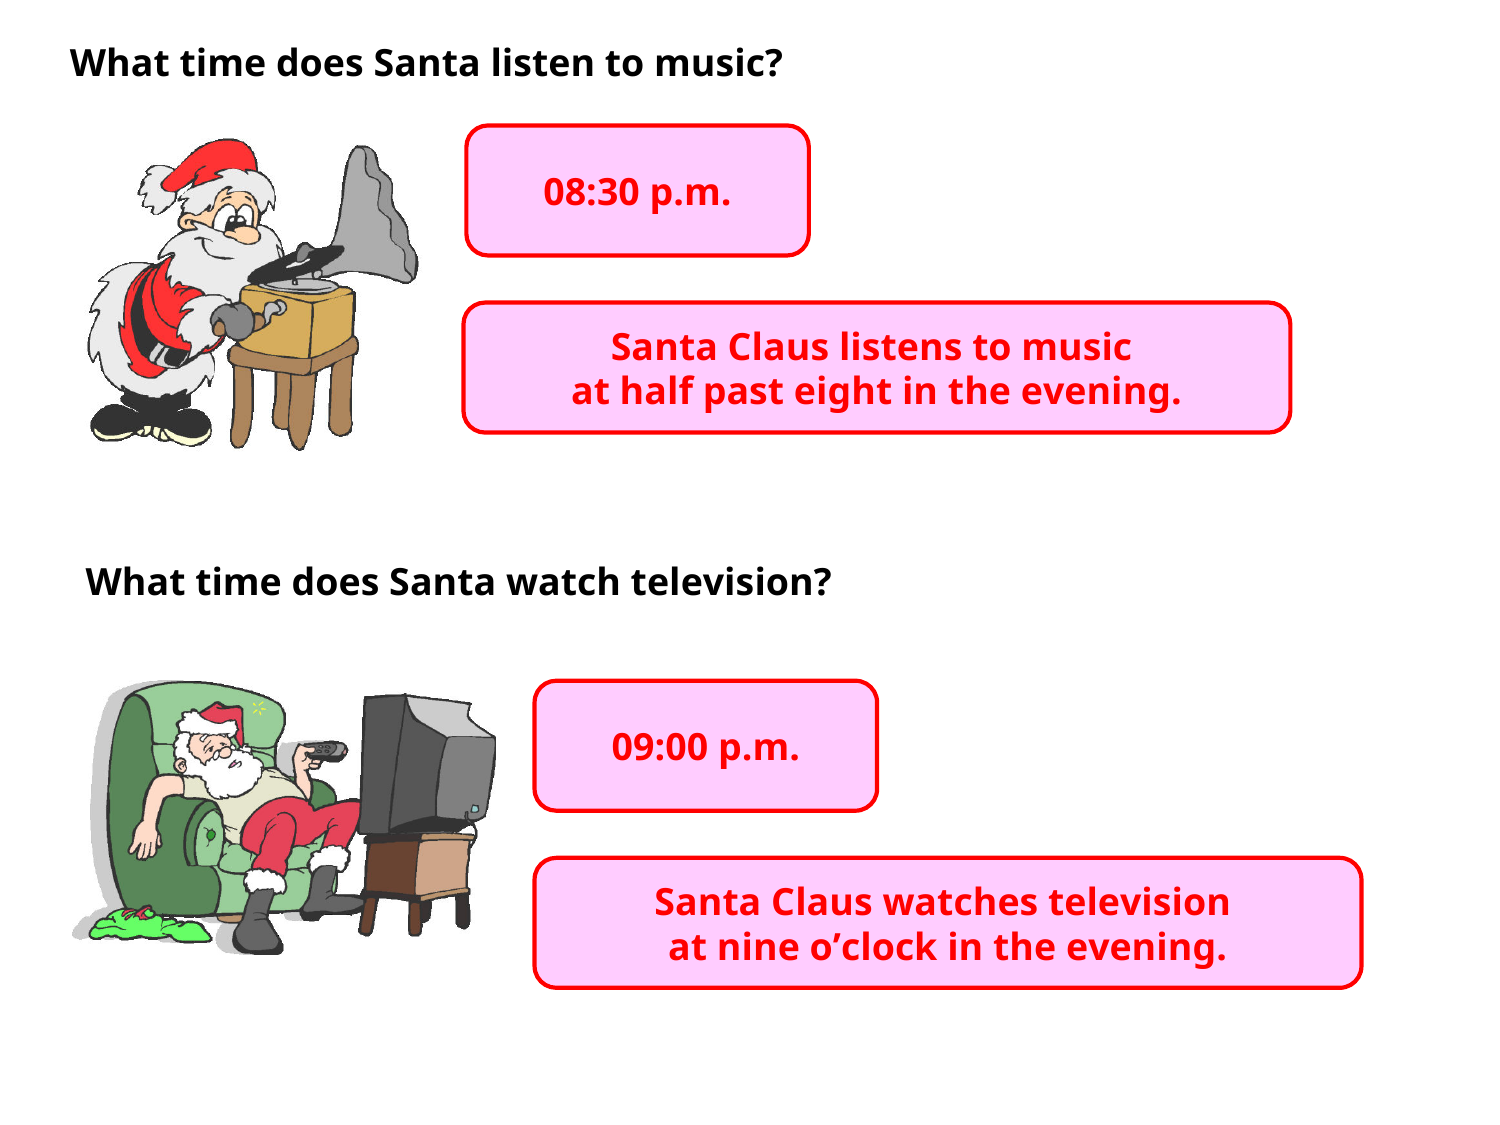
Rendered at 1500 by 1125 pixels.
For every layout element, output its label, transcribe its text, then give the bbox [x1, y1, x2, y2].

picture [84, 125, 425, 452]
text_box 09:00 p.m. [534, 680, 878, 811]
text_box 08:30 p.m. [466, 125, 809, 256]
text_box Santa Claus listens to music at half past eight in the evening. [463, 302, 1291, 433]
text_box What time does Santa watch television? [70, 550, 1229, 612]
text_box What time does Santa listen to music? [55, 30, 1213, 92]
text_box Santa Claus watches television at nine o’clock in the evening. [534, 857, 1362, 988]
picture [72, 680, 496, 955]
